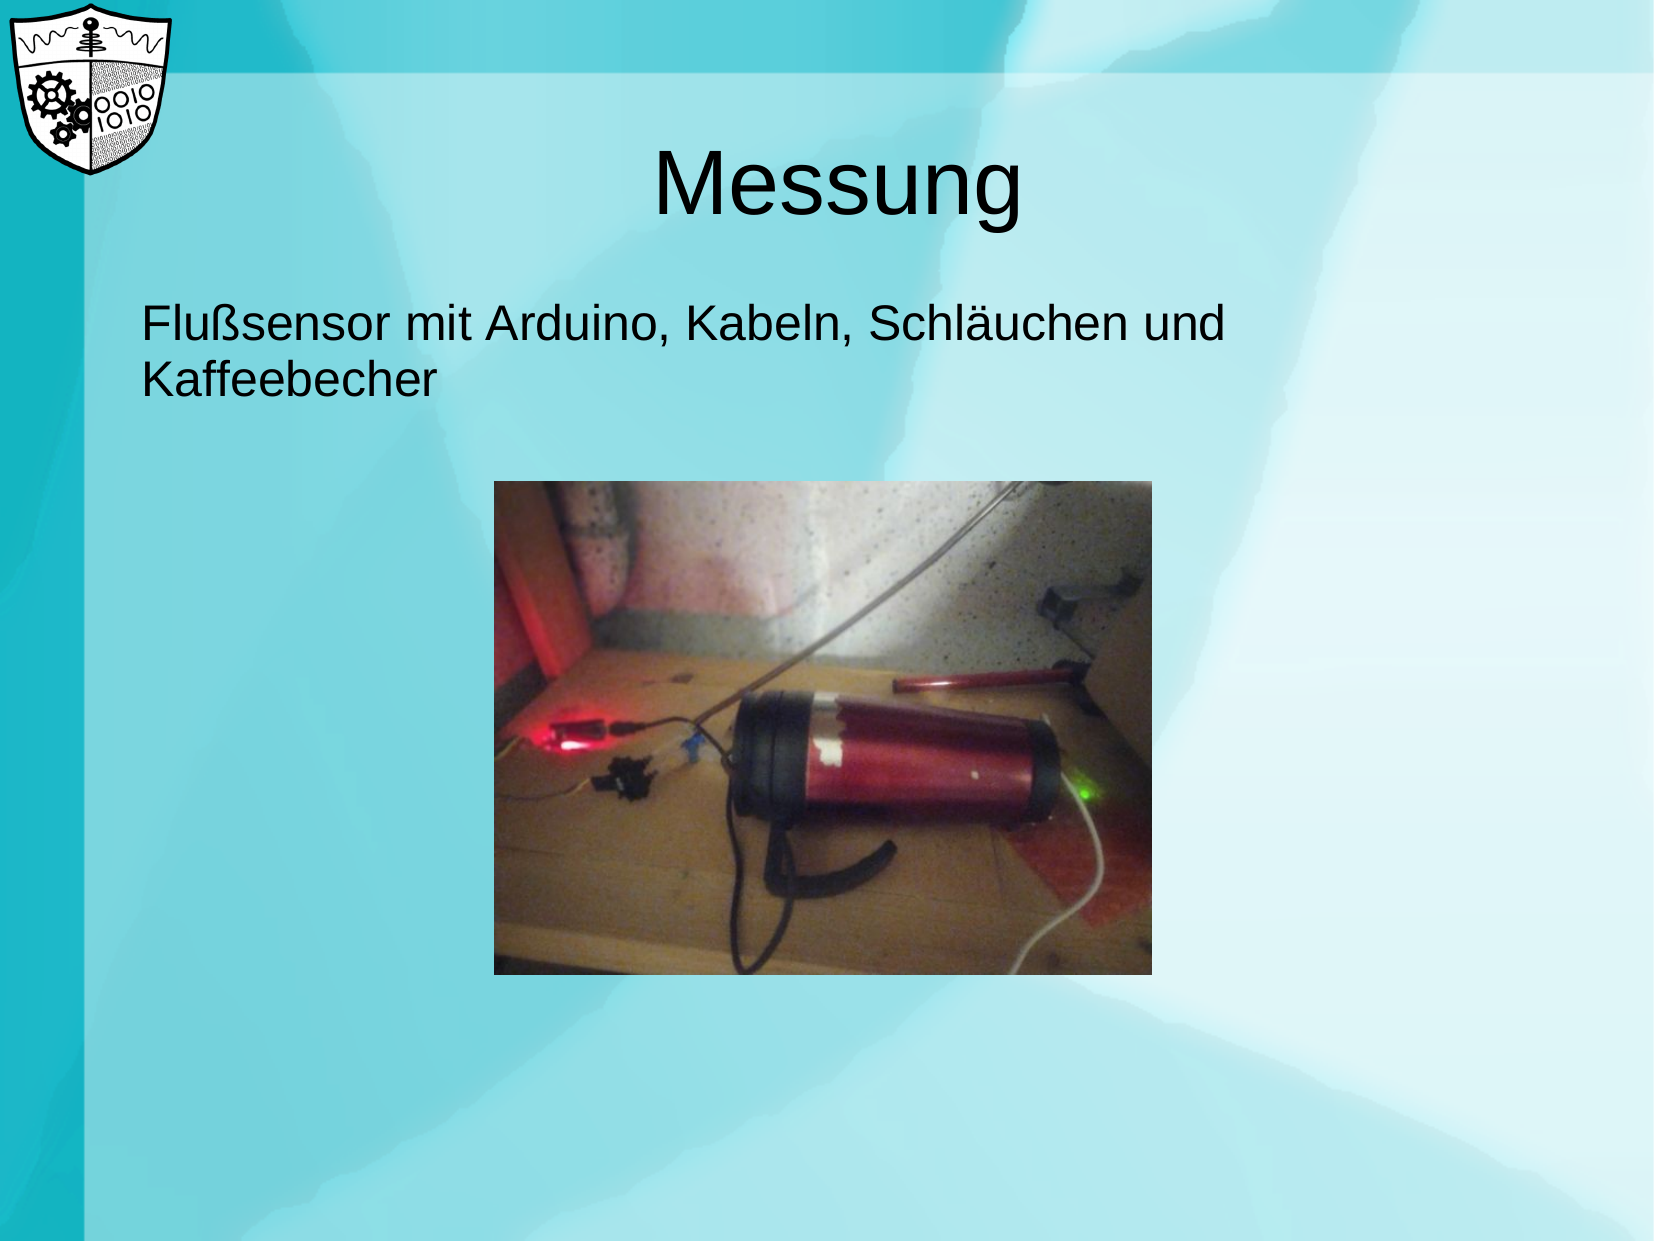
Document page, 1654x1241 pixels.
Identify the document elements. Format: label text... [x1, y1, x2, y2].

list Flußsensor mit Arduino, Kabeln, Schläuchen und Kaffeebecher [141, 295, 1506, 1211]
title Messung [94, 78, 1583, 287]
picture [0, 0, 1654, 1241]
